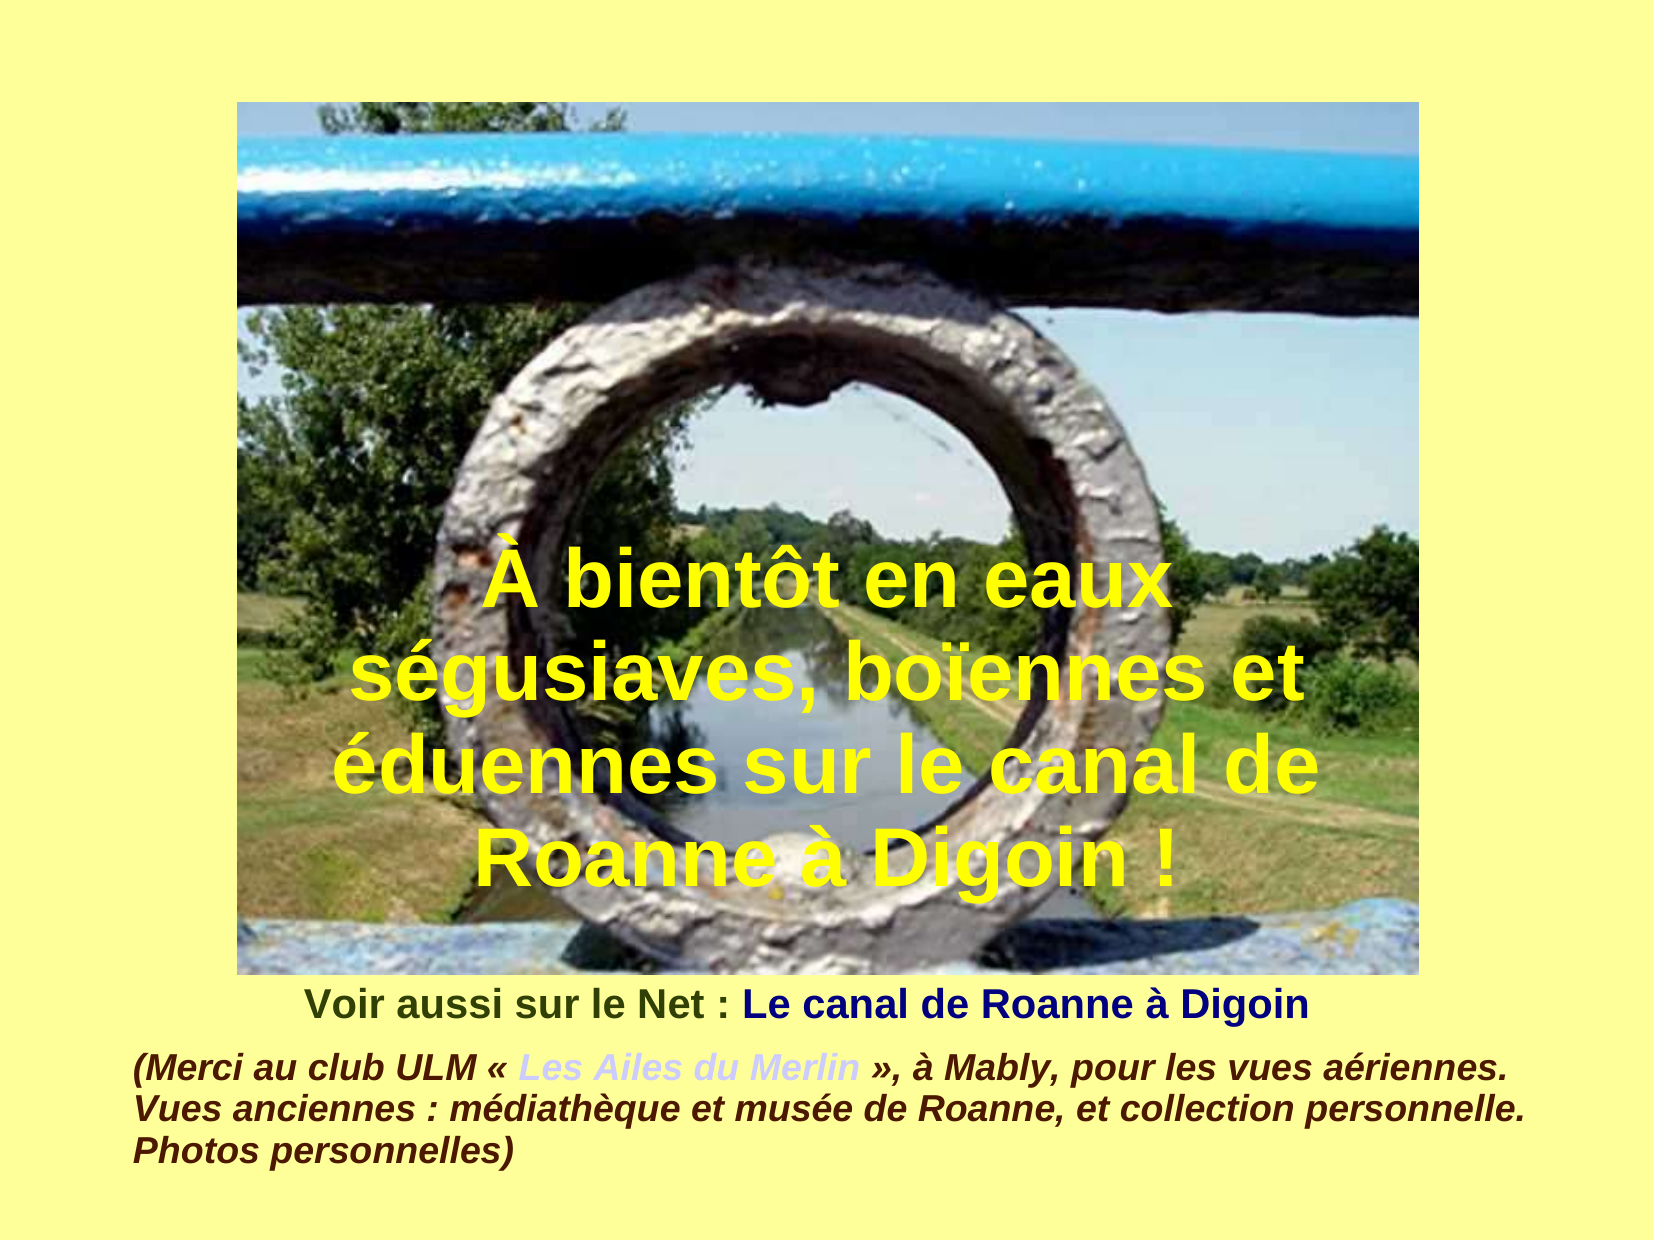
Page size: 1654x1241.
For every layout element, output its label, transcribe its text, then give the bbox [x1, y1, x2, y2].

text_box Voir aussi sur le Net : Le canal de Roanne à Digoin [289, 974, 1353, 1036]
text_box (Merci au club ULM « Les Ailes du Merlin », à Mably, pour les vues aériennes. Vues anciennes : médiathèque et musée de Roanne, et collection personnelle. Photos personnelles)‏ [118, 1039, 1595, 1180]
text_box À bientôt en eaux ségusiaves, boïennes et éduennes sur le canal de Roanne à Digoin ! [295, 525, 1359, 913]
picture [237, 102, 1419, 976]
